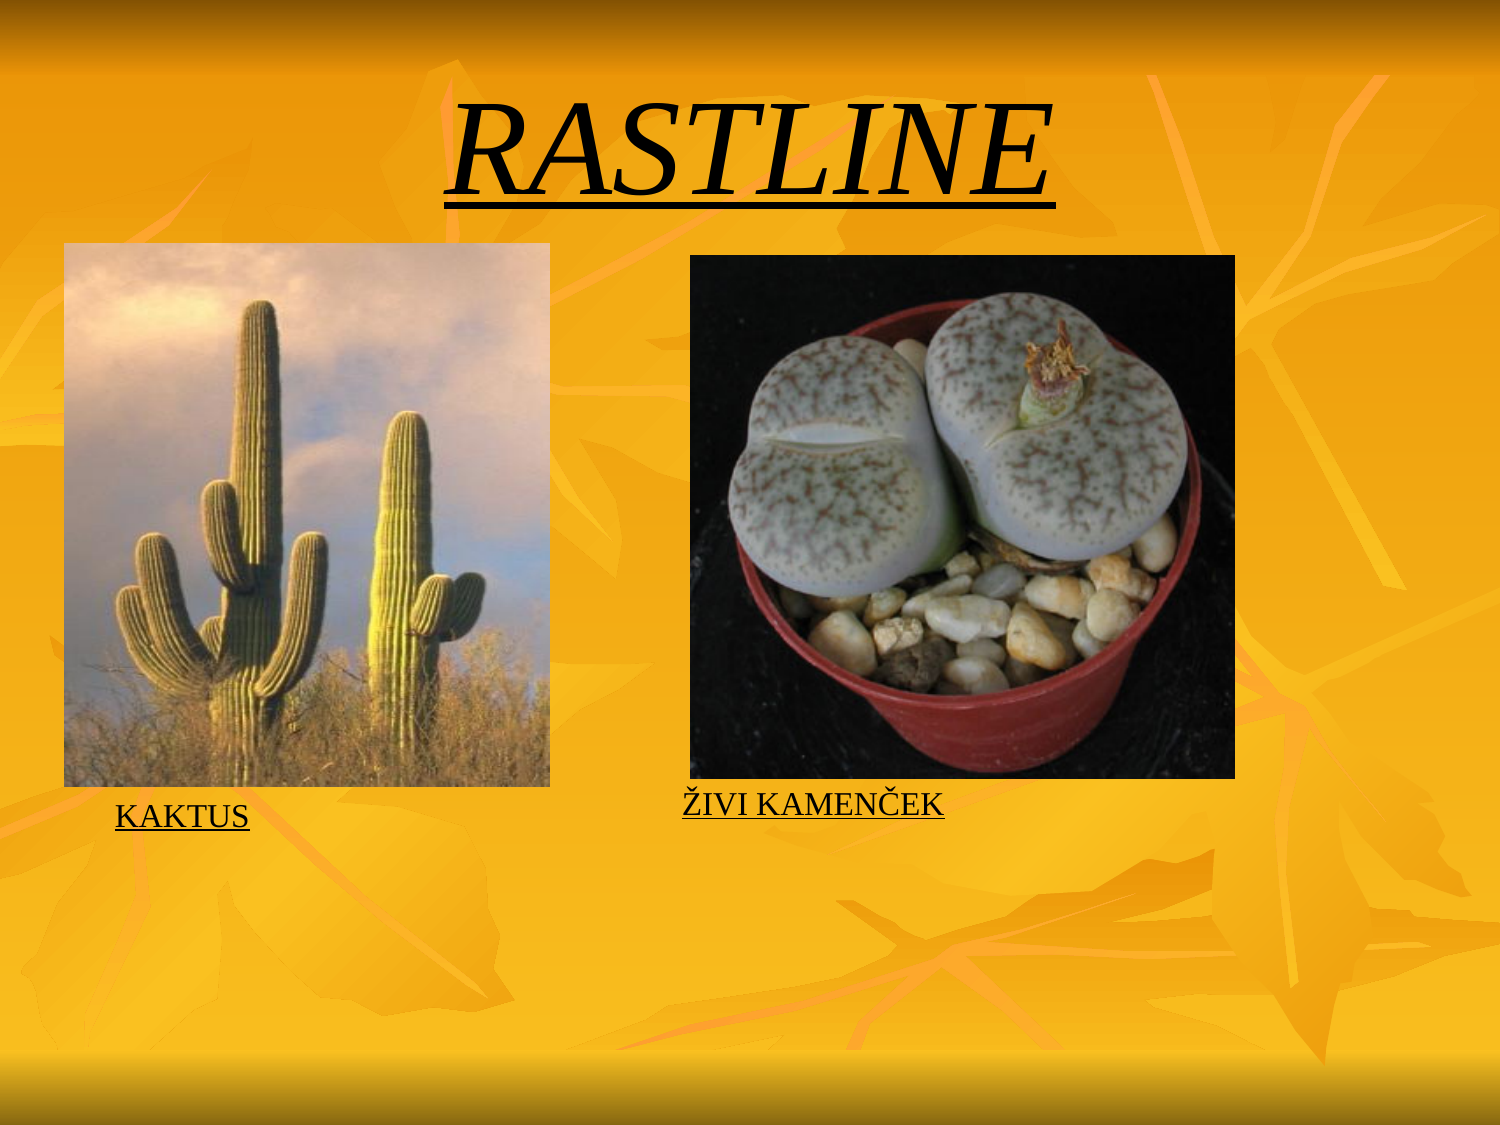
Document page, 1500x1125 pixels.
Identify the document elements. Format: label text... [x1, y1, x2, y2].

text_box KAKTUS [100, 787, 265, 842]
picture [690, 255, 1235, 779]
picture [64, 243, 550, 787]
title RASTLINE [75, 45, 1425, 234]
text_box ŽIVI KAMENČEK [667, 774, 1164, 830]
